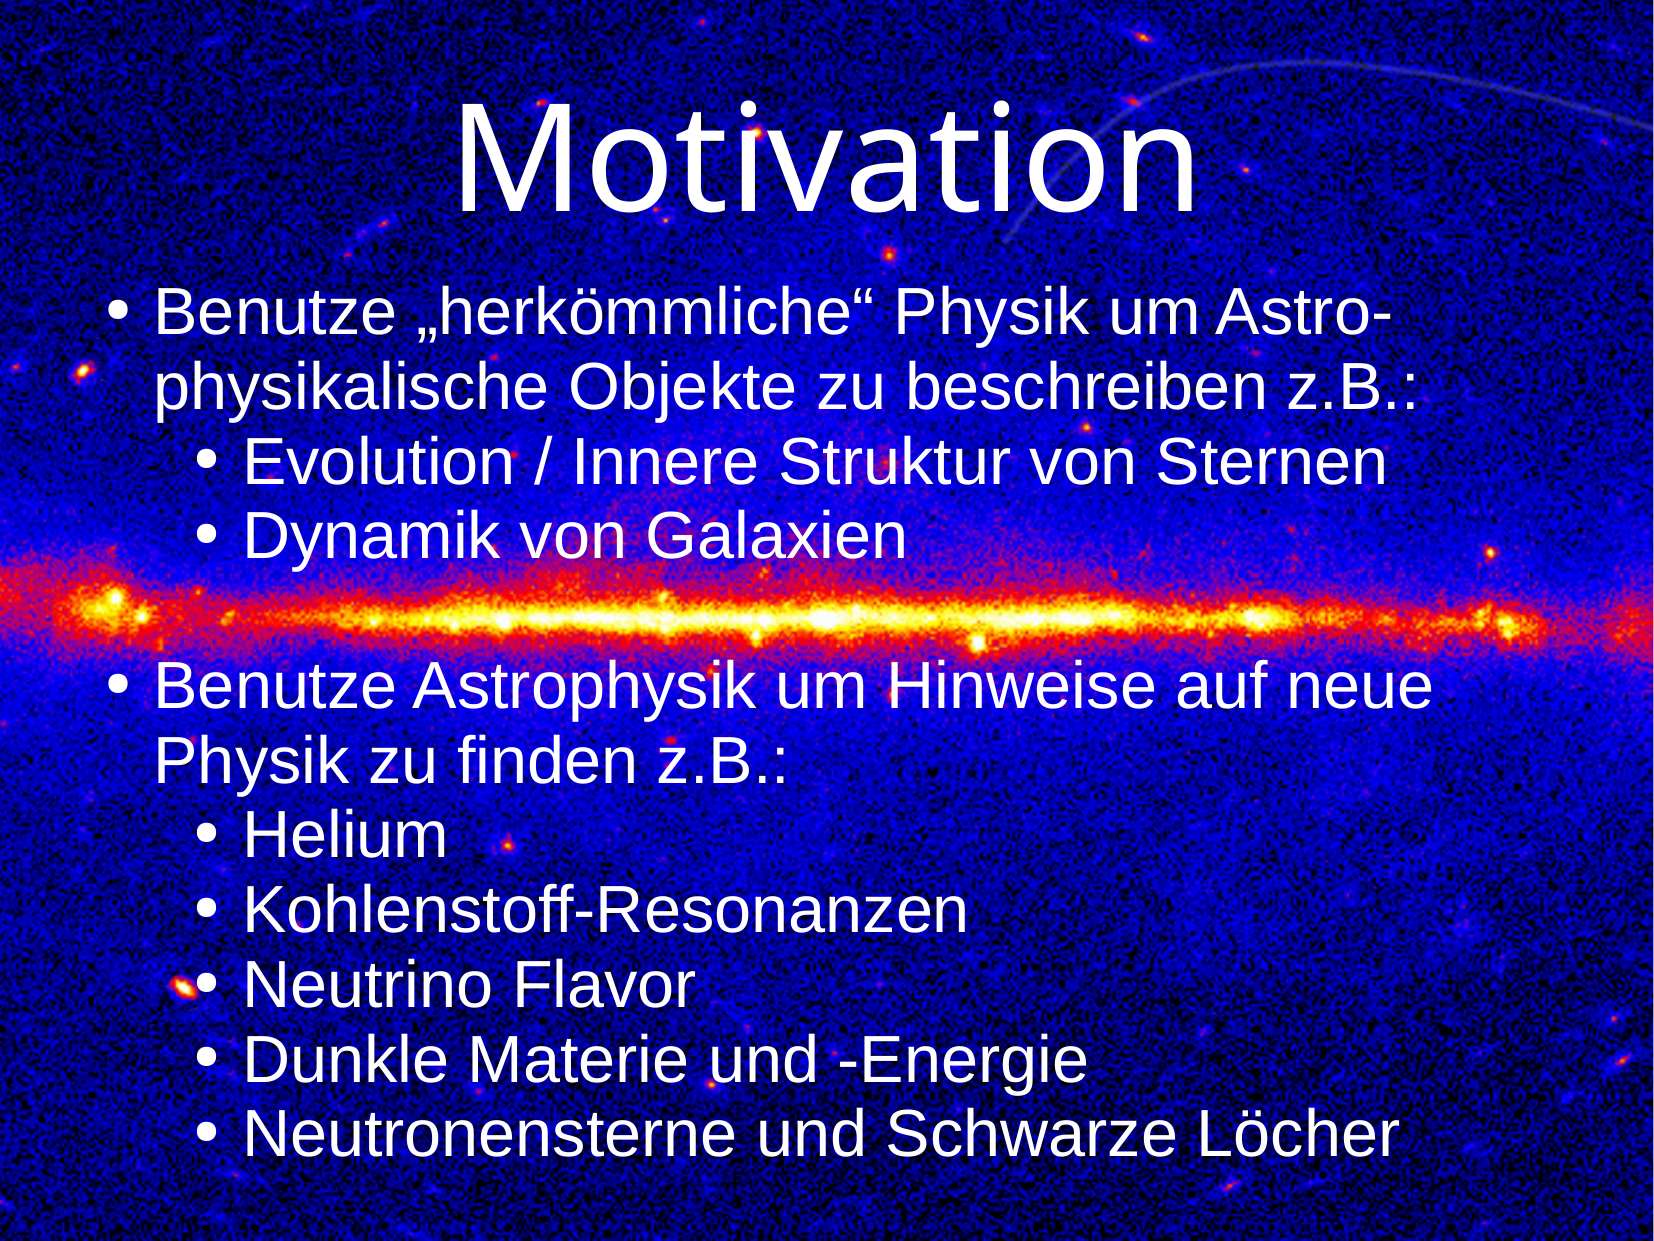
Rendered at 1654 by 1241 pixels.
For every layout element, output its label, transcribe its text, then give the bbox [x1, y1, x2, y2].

title Motivation [82, 49, 1571, 257]
subtitle Benutze „herkömmliche“ Physik um Astro- physikalische Objekte zu beschreiben z.B.: Evolution / Innere Struktur von Sternen Dynamik von Galaxien Benutze Astrophysik um Hinweise auf neue Physik zu finden z.B.: Helium Kohlenstoff-Resonanzen Neutrino Flavor Dunkle Materie und -Energie Neutronensterne und Schwarze Löcher [82, 274, 1571, 1172]
picture [0, 0, 1654, 1241]
